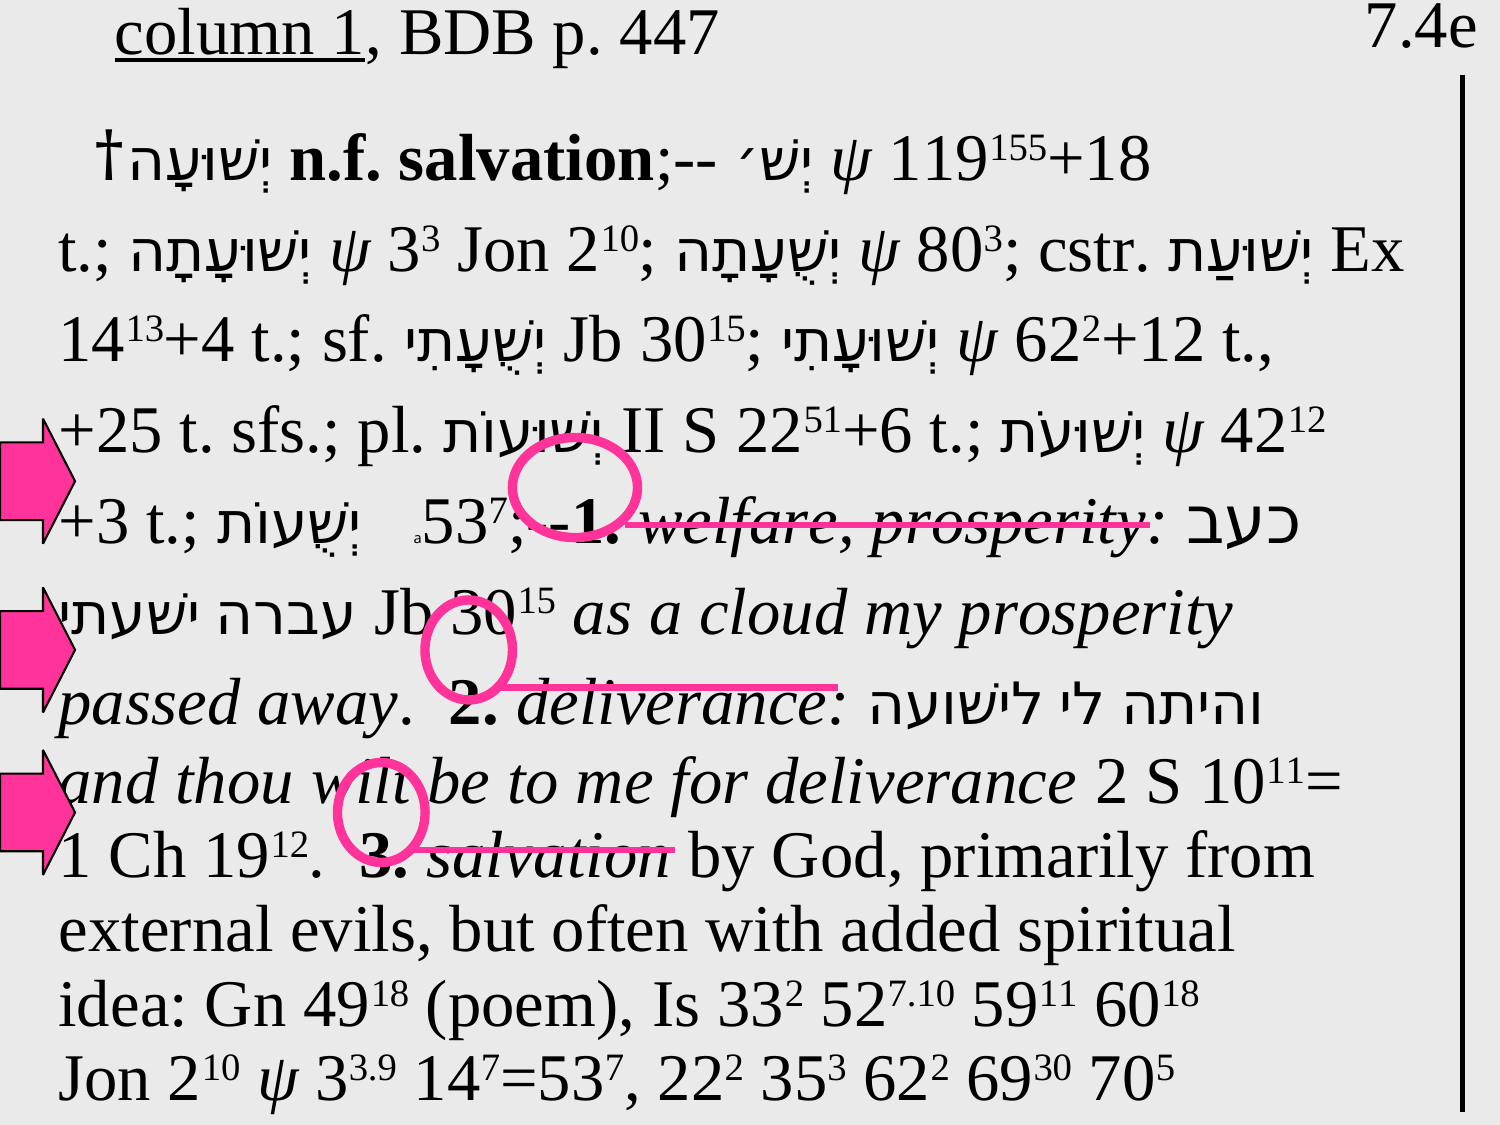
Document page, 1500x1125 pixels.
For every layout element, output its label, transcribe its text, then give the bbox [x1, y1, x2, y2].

text_box [0, 749, 76, 875]
text_box †יְשׁוּעָה n.f. salvation;-- יְשׁ׳ ψ 119155+18 t.; יְשׁוּעָתָה ψ 33 Jon 210; יְשֻׁעָתָה ψ 803; cstr. יְשׁוּעַת Ex 1413+4 t.; sf. יְשֻׁעָתִי Jb 3015; יְשׁוּעָתִי ψ 622+12 t., +25 t. sfs.; pl. יְשׁוּעוֹת II S 2251+6 t.; יְשׁוּעֹת ψ 4212 +3 t.; יְשֻׁעוֹת a537;--1. welfare, prosperity: כעב עברה ישׁעתי Jb 3015 as a cloud my prosperity passed away. 2. deliverance: והיתה לי לישׁועה and thou wilt be to me for deliverance 2 S 1011= 1 Ch 1912. 3. salvation by God, primarily from external evils, but often with added spiritual idea: Gn 4918 (poem), Is 332 527.10 5911 6018 Jon 210 ψ 33.9 147=537, 222 353 622 6930 705 [43, 101, 1481, 1123]
text_box [0, 587, 76, 713]
text_box 7.4e [1350, 0, 1500, 70]
text_box column 1, BDB p. 447 [99, 0, 813, 77]
text_box [0, 418, 76, 544]
